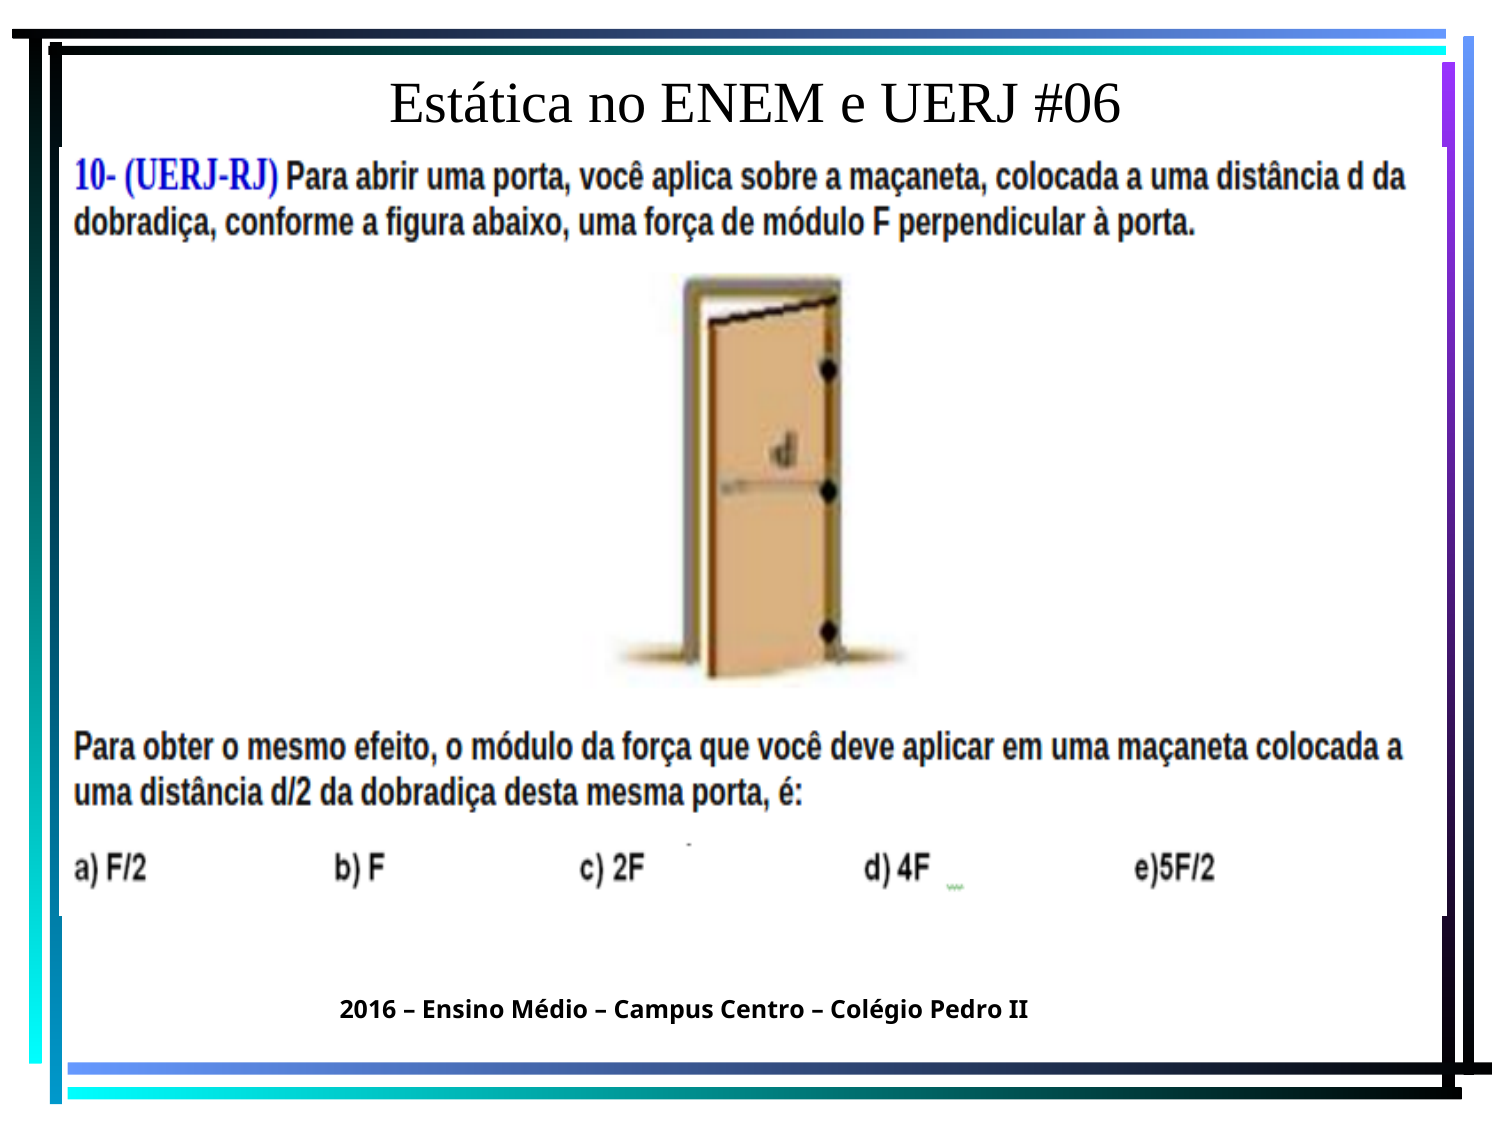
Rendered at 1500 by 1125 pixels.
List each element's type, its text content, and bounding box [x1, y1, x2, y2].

picture [0, 0, 1500, 1125]
text_box 2016 – Ensino Médio – Campus Centro – Colégio Pedro II [324, 987, 1045, 1033]
title Estática no ENEM e UERJ #06 [118, 59, 1394, 147]
